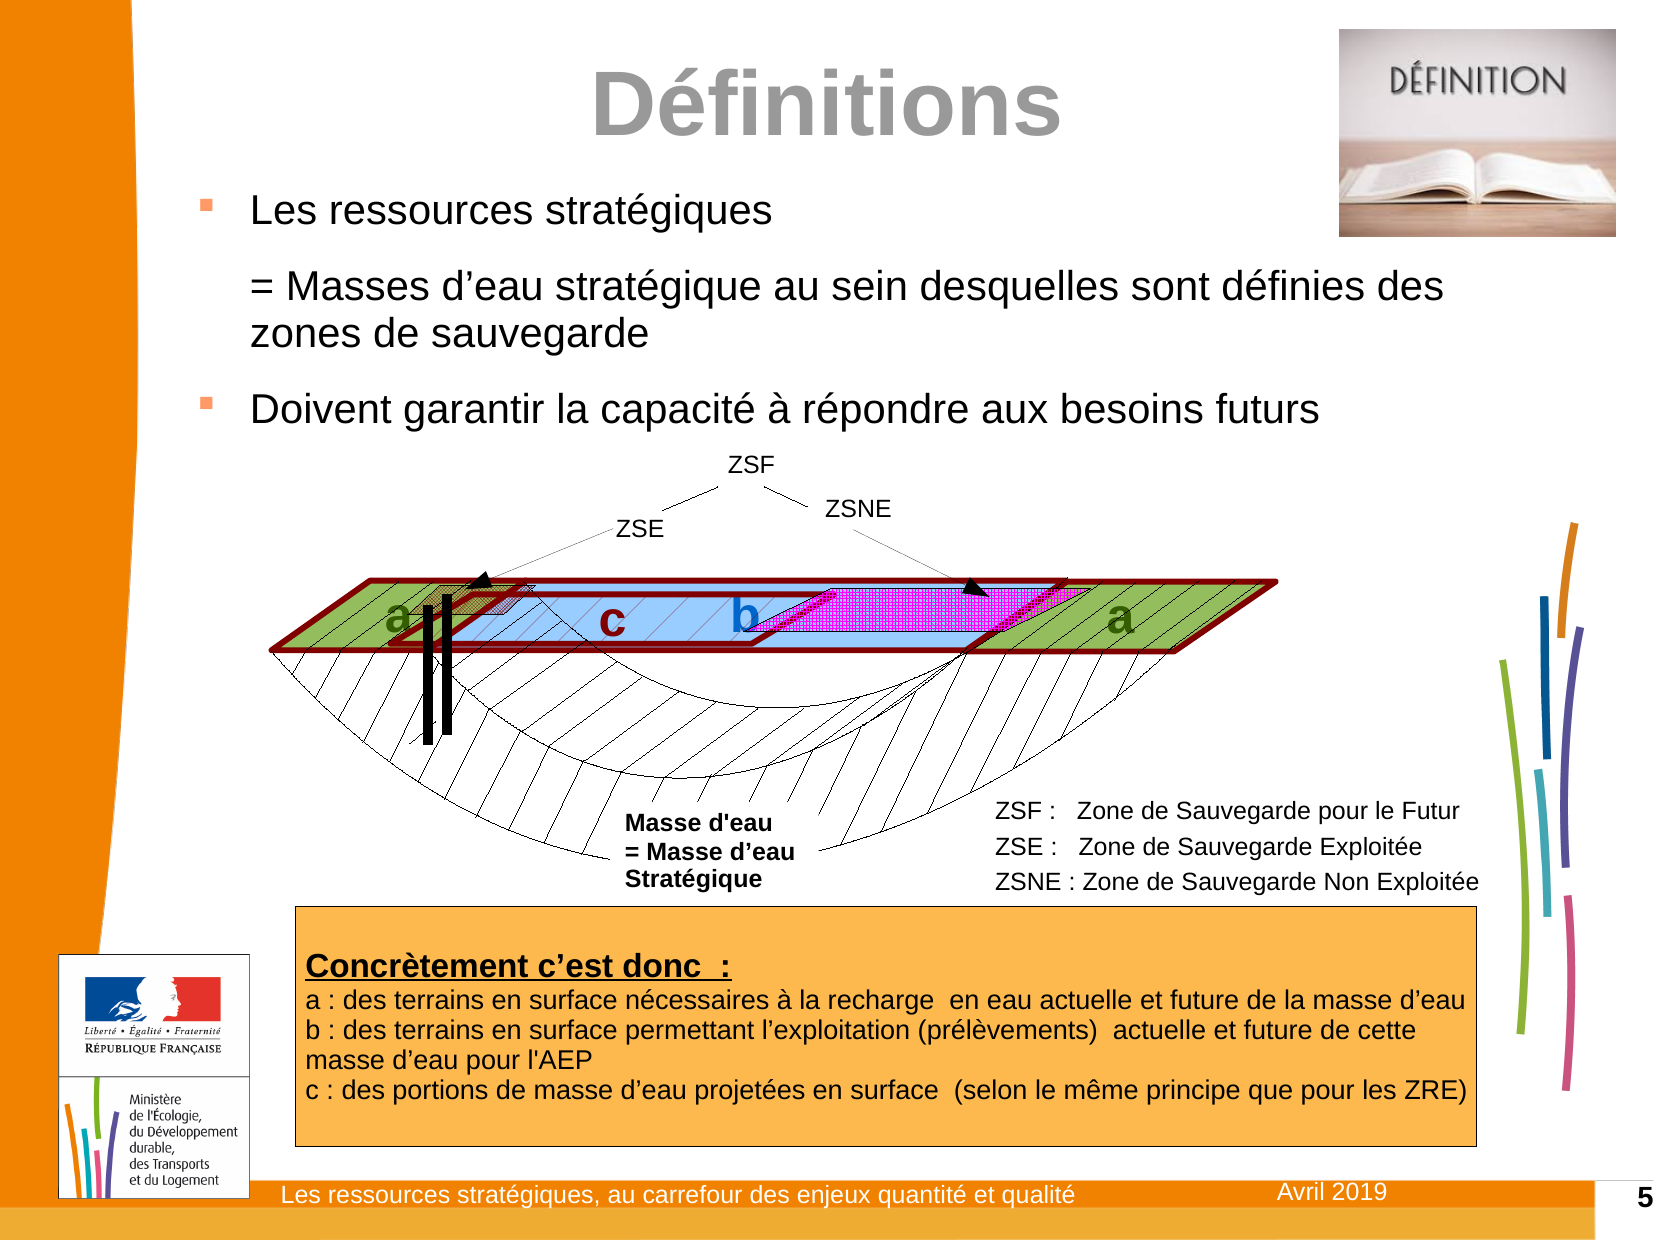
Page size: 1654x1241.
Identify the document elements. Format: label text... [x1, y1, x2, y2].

text_box ZSNE : Zone de Sauvegarde Non Exploitée [980, 860, 1506, 904]
text_box a [271, 580, 474, 651]
text_box ZSNE [810, 486, 981, 557]
text_box b [522, 580, 965, 594]
text_box b [433, 644, 442, 651]
text_box ZSE : Zone de Sauvegarde Exploitée [980, 825, 1447, 860]
text_box a [408, 615, 423, 630]
text_box b [974, 580, 1066, 588]
text_box a [490, 580, 527, 585]
text_box c [452, 594, 817, 644]
text_box ZSF [713, 442, 791, 493]
text_box a [965, 581, 1276, 652]
text_box Concrètement c’est donc : a : des terrains en surface nécessaires à la recharge en eau actuelle et future de la masse d’eau b : des terrains en surface permettant l’exploitation (prélèvements) actuelle et future de cette masse d’eau pour l'AEP c : des portions de masse d’eau projetées en surface (selon le même principe que pour les ZRE) [295, 906, 1477, 1147]
text_box ZSE [601, 507, 794, 577]
text_box a [393, 620, 402, 628]
text_box Masse d'eau = Masse d’eau Stratégique [610, 801, 819, 901]
list Les ressources stratégiques = Masses d’eau stratégique au sein desquelles sont définies des zones de sauvegarde Doivent garantir la capacité à répondre aux besoins futurs [179, 187, 1509, 907]
text_box c [390, 624, 423, 644]
picture [0, 29, 1654, 1240]
text_box ZSF : Zone de Sauvegarde pour le Futur [980, 789, 1477, 833]
text_box c [433, 615, 442, 644]
text_box [743, 588, 1091, 632]
text_box [407, 585, 536, 745]
title Définitions [0, 0, 1654, 208]
text_box b [452, 632, 992, 651]
